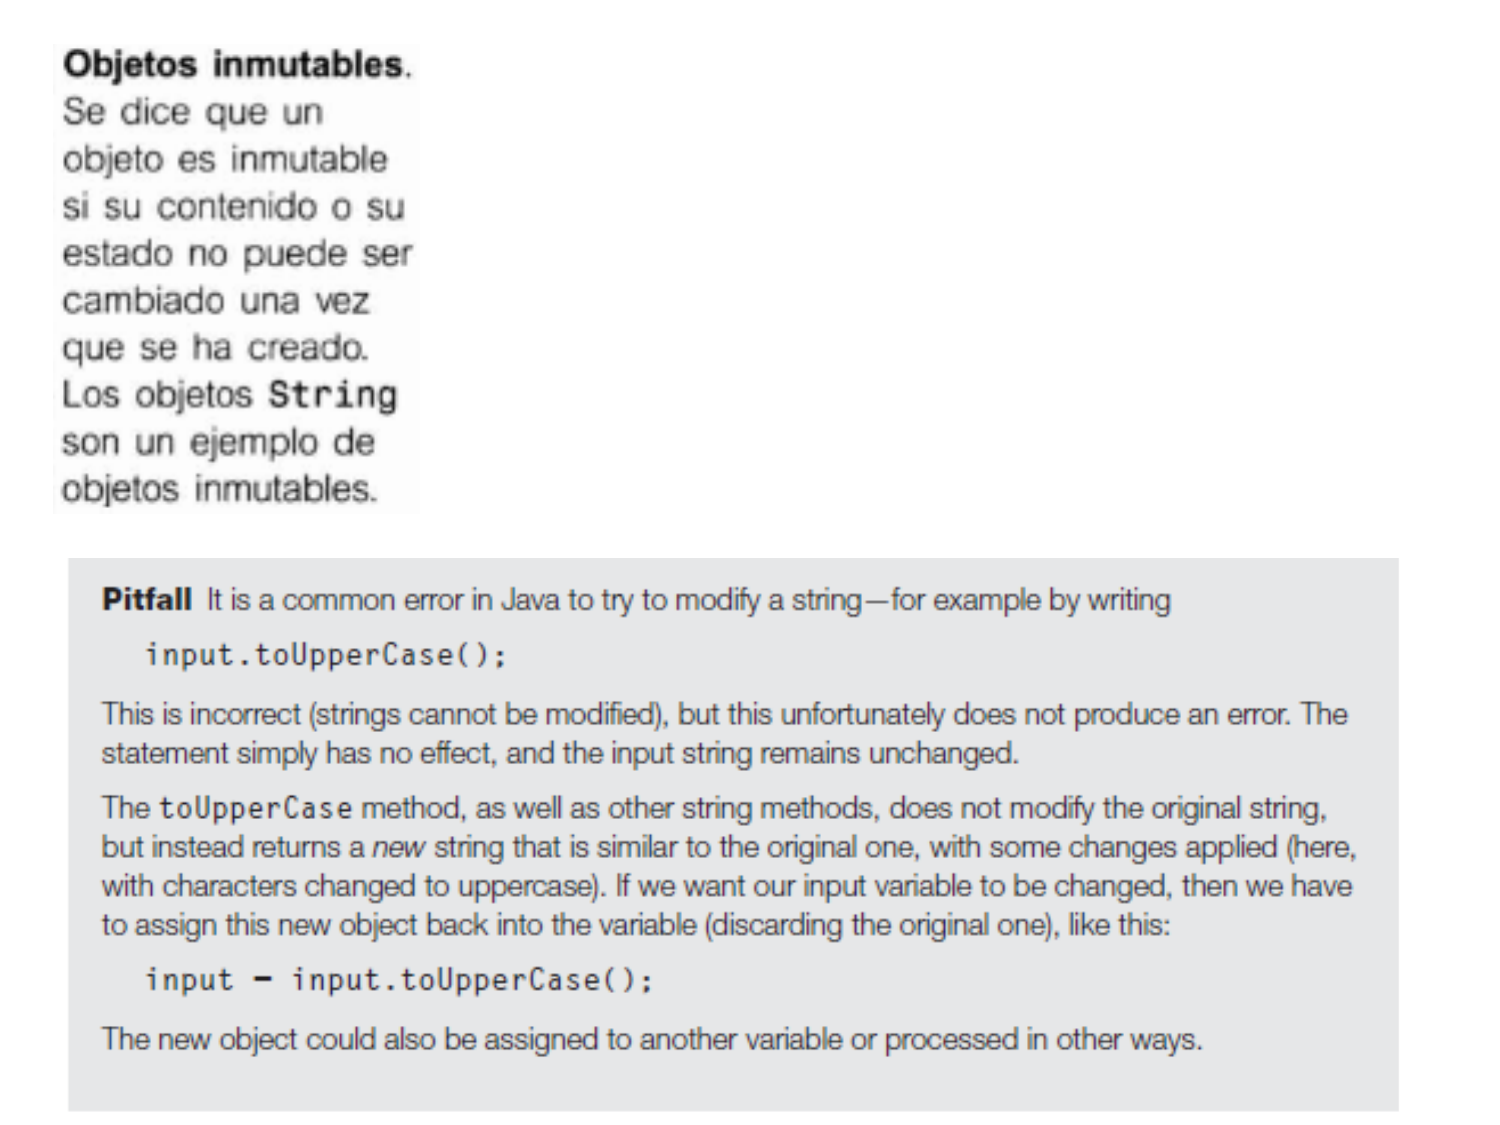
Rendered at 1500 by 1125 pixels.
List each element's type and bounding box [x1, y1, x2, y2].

picture [53, 558, 1400, 1125]
picture [53, 44, 420, 514]
